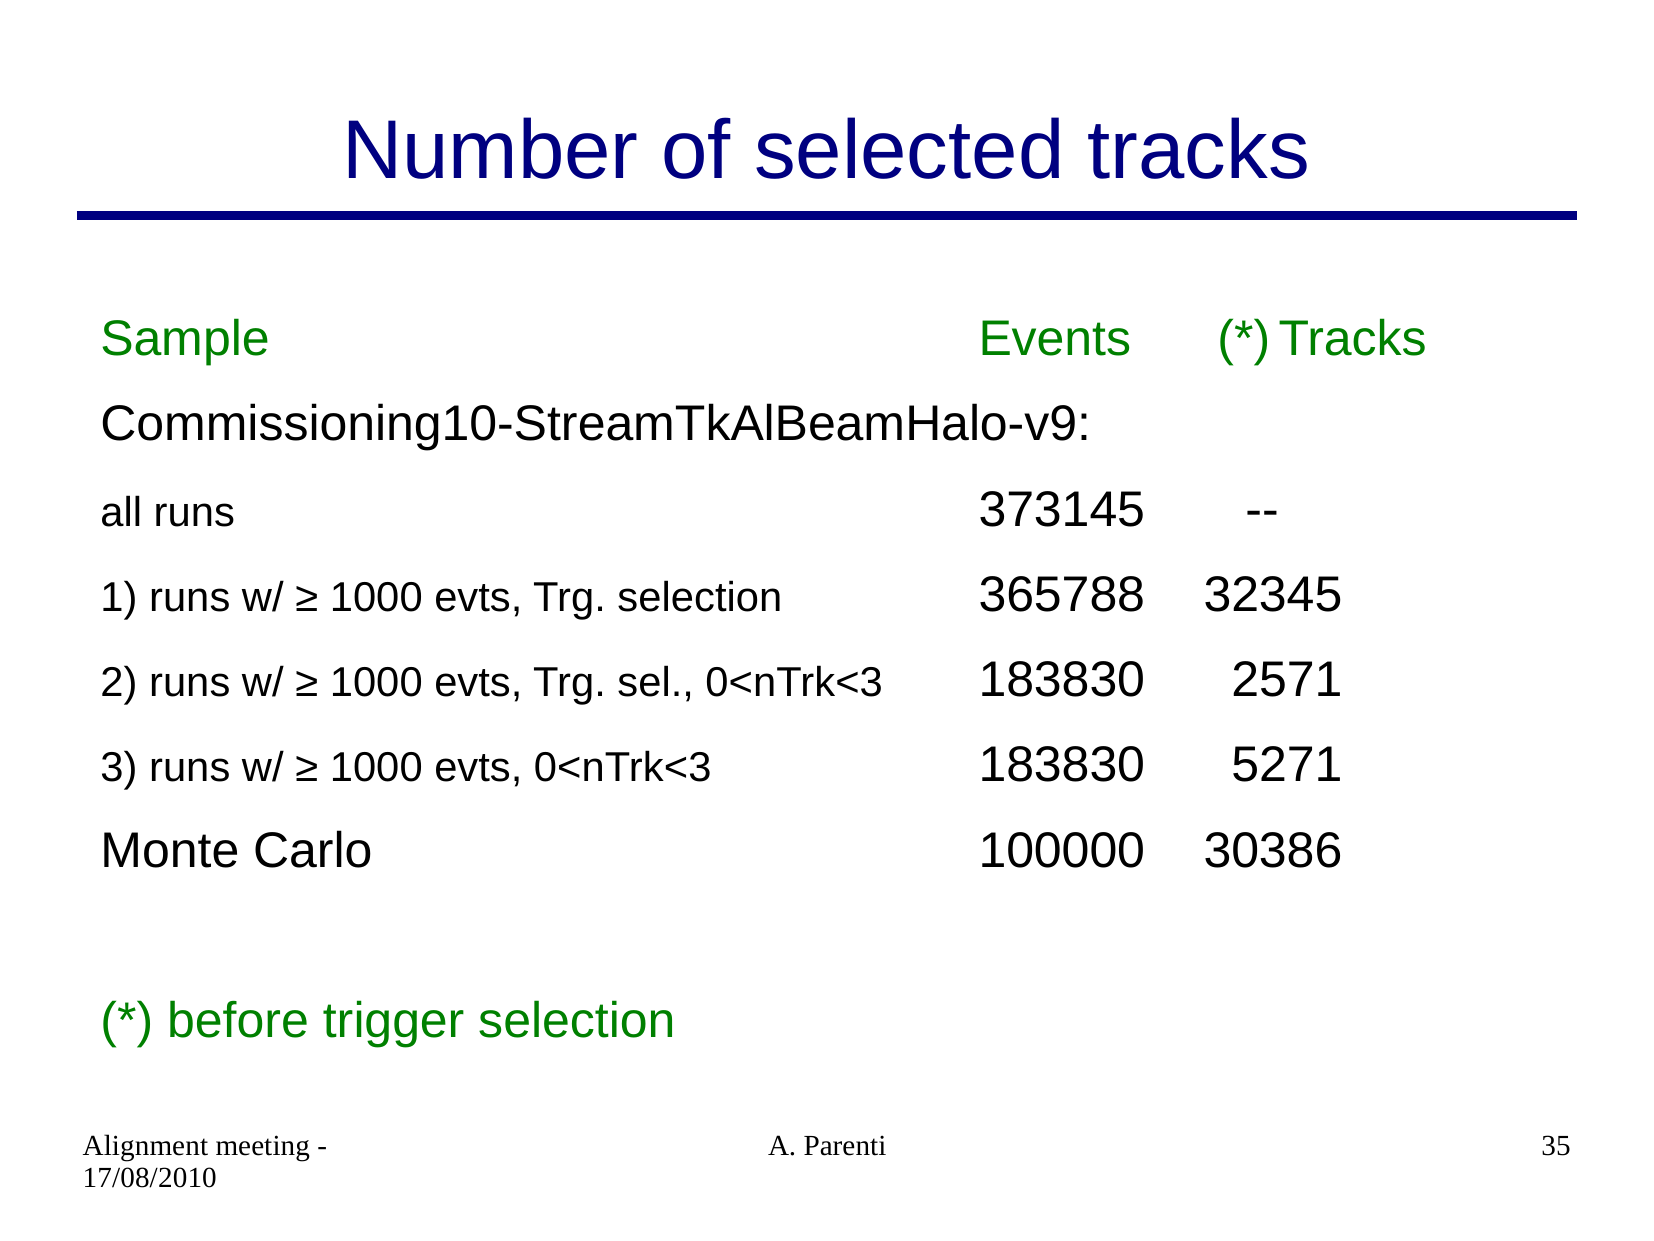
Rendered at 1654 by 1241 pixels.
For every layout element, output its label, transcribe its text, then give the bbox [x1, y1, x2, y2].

title Number of selected tracks [82, 82, 1571, 218]
list Sample Events (*) Tracks Commissioning10-StreamTkAlBeamHalo-v9: all runs 373145 -- 1) runs w/ ≥ 1000 evts, Trg. selection 365788 32345 2) runs w/ ≥ 1000 evts, Trg. sel., 0<nTrk<3 183830 2571 3) runs w/ ≥ 1000 evts, 0<nTrk<3 183830 5271 Monte Carlo 100000 30386 (*) before trigger selection [82, 225, 1571, 1094]
